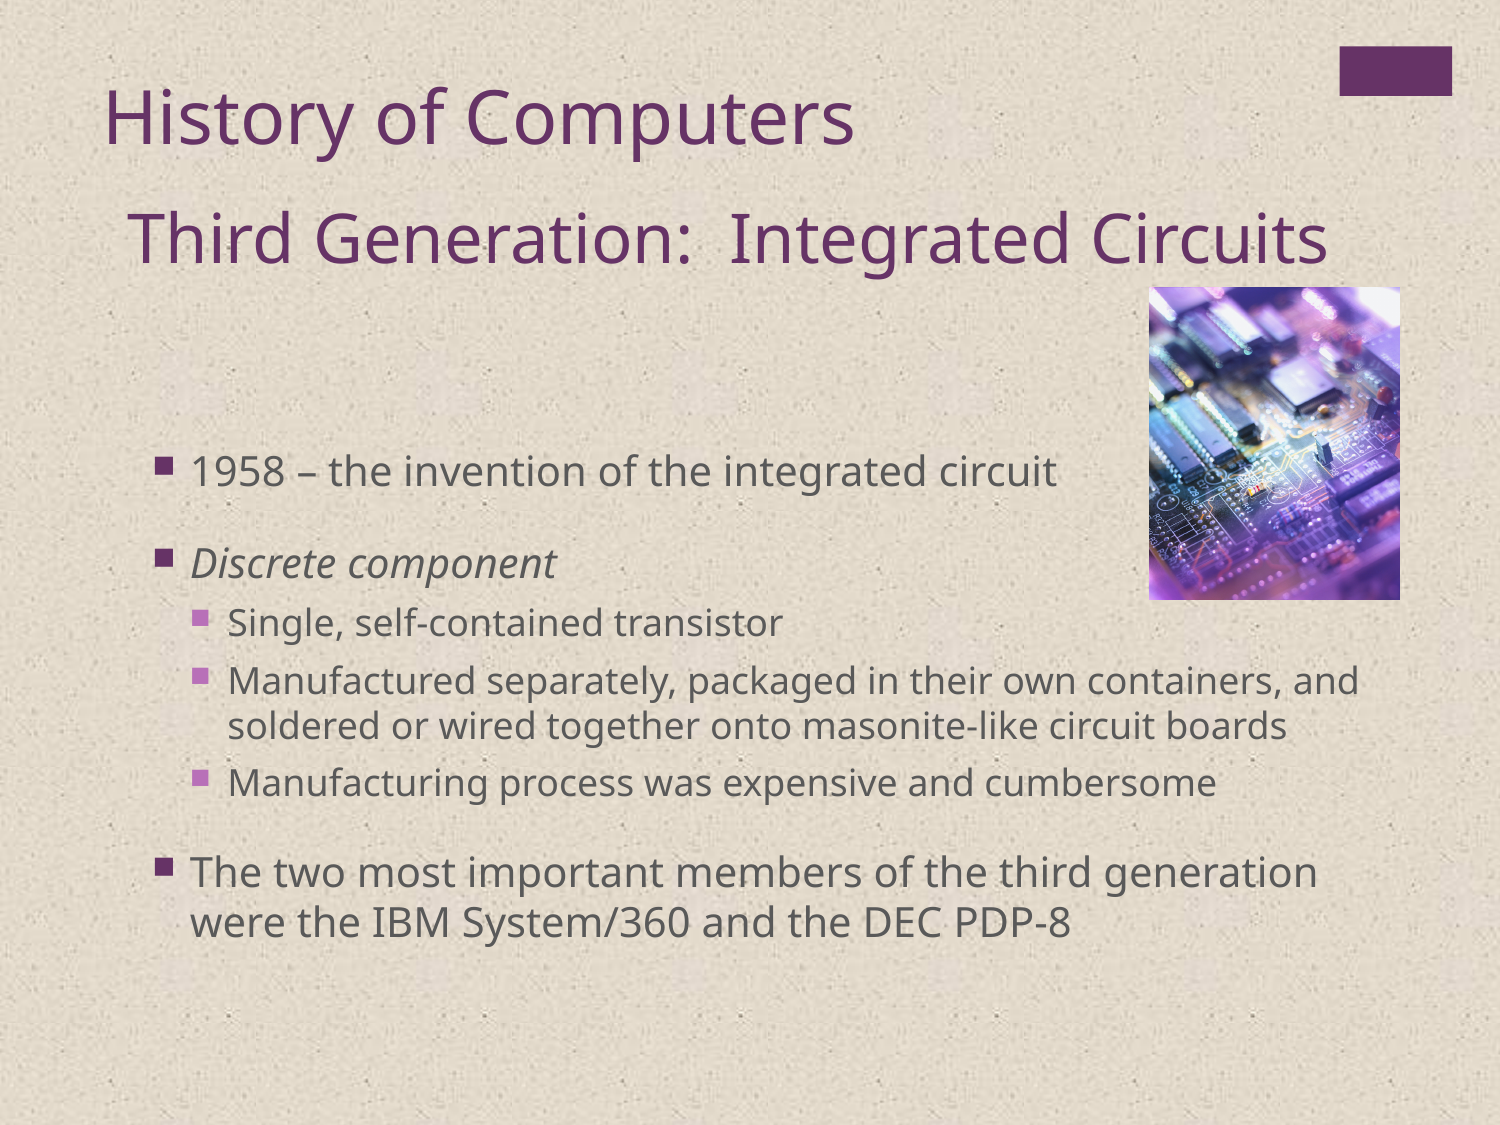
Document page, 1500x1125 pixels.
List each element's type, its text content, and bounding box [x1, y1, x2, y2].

picture [0, 0, 1500, 1125]
list Third Generation: Integrated Circuits [112, 187, 1350, 315]
title History of Computers [87, 62, 1328, 246]
list 1958 – the invention of the integrated circuit Discrete component Single, self-contained transistor Manufactured separately, packaged in their own containers, and soldered or wired together onto masonite-like circuit boards Manufacturing process was expensive and cumbersome The two most important members of the third generation were the IBM System/360 and the DEC PDP-8 [137, 437, 1377, 1125]
